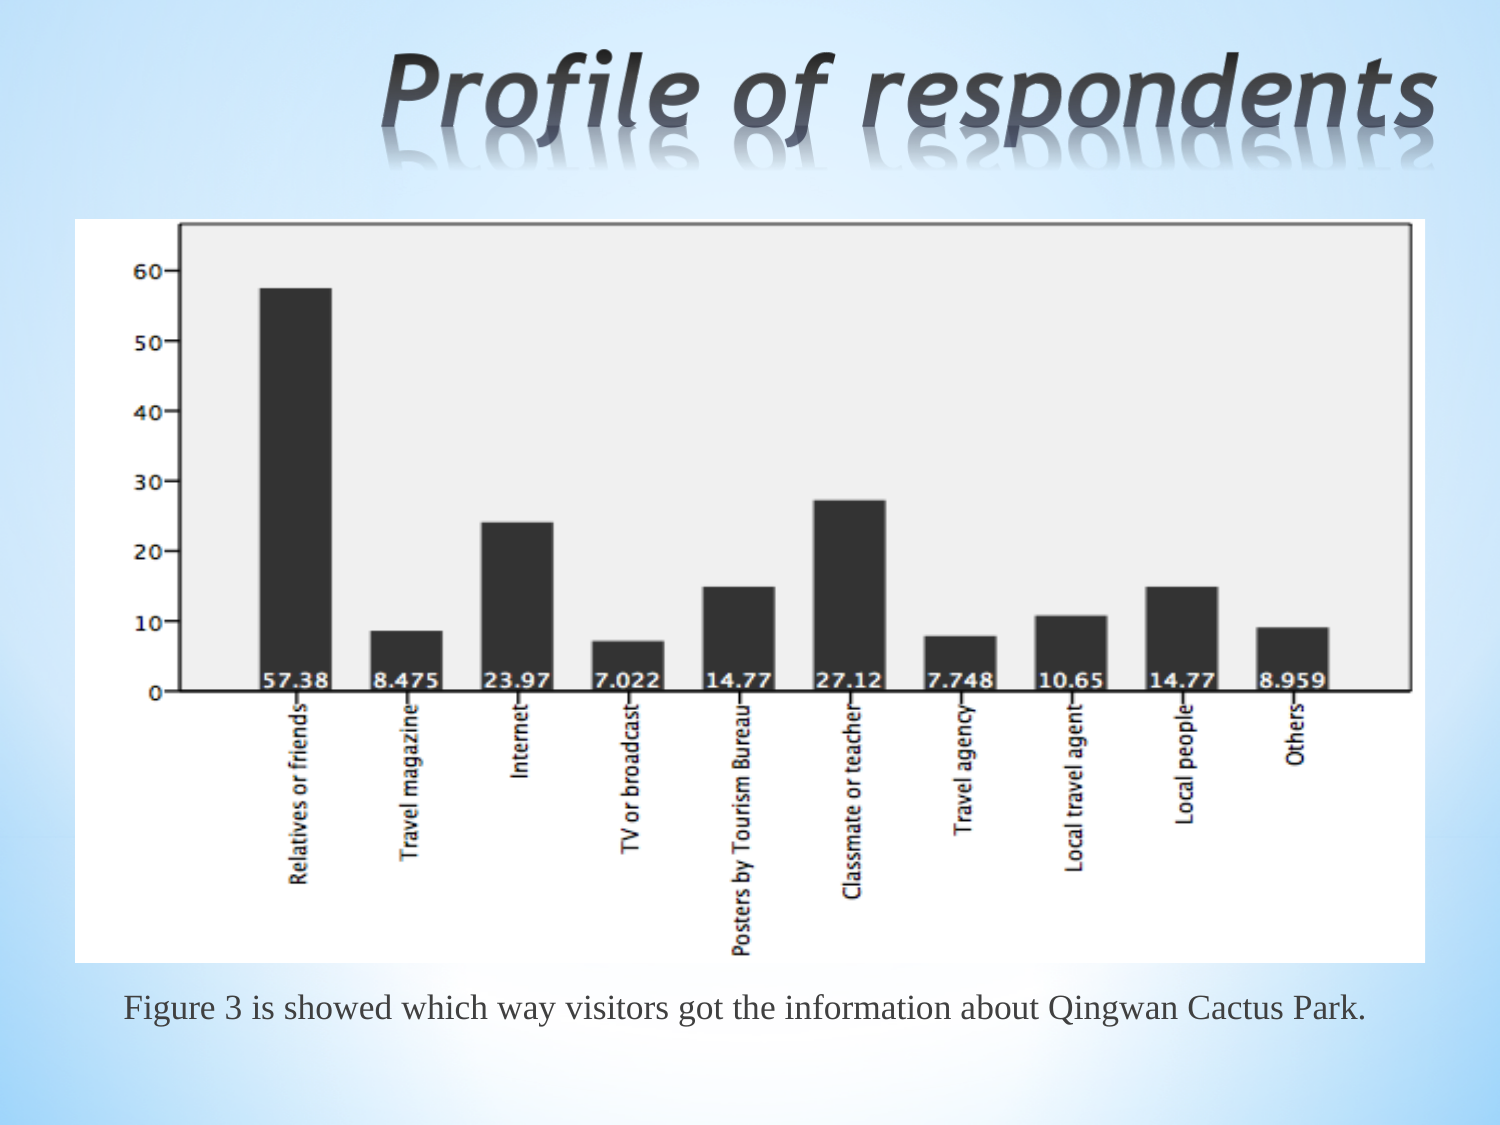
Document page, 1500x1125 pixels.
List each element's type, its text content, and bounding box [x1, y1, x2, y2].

list Figure 3 is showed which way visitors got the information about Qingwan Cactus Park. [75, 985, 1426, 1067]
picture [0, 0, 1500, 1125]
